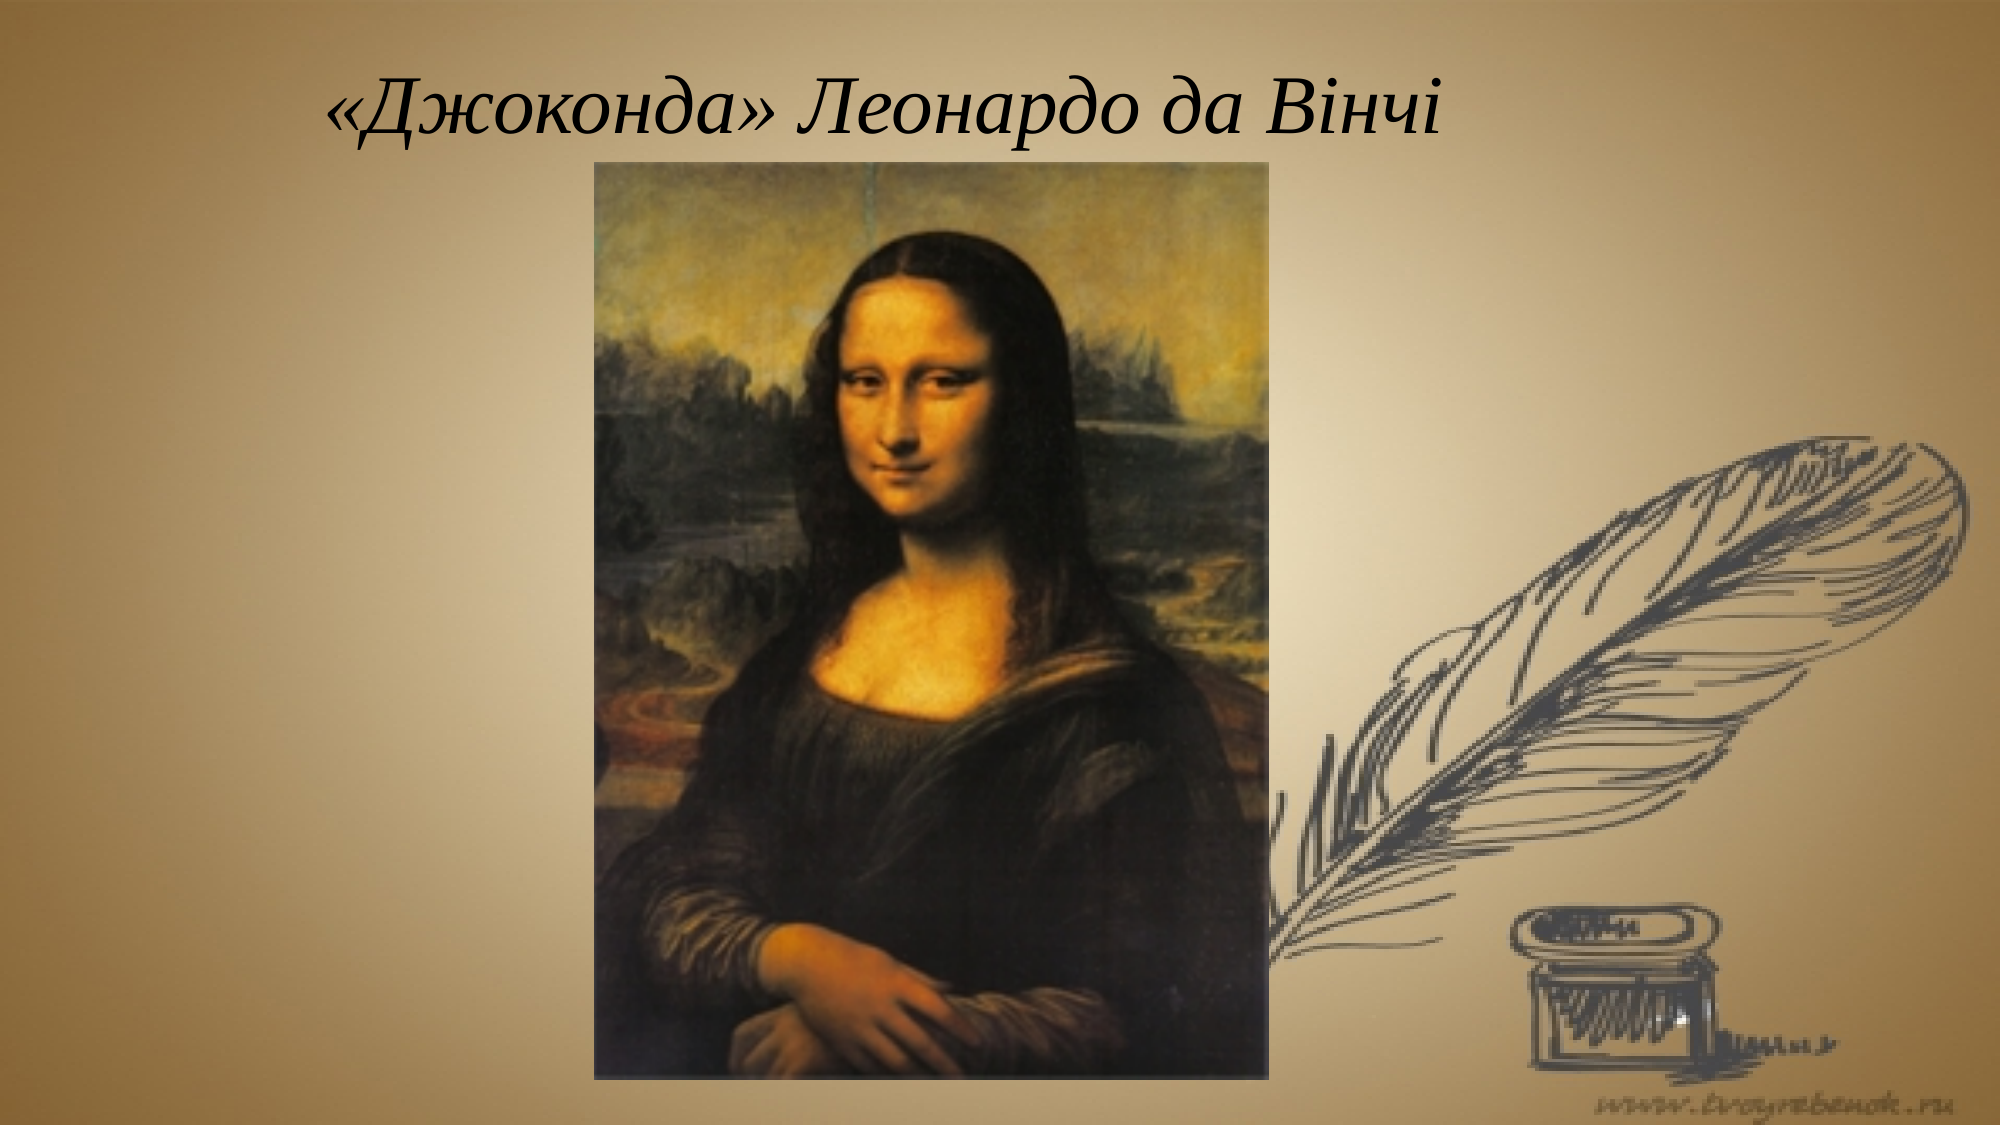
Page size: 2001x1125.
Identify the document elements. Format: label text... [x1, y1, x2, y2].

picture [0, 0, 2000, 1125]
title «Джоконда» Леонардо да Вінчі [308, 0, 2000, 215]
